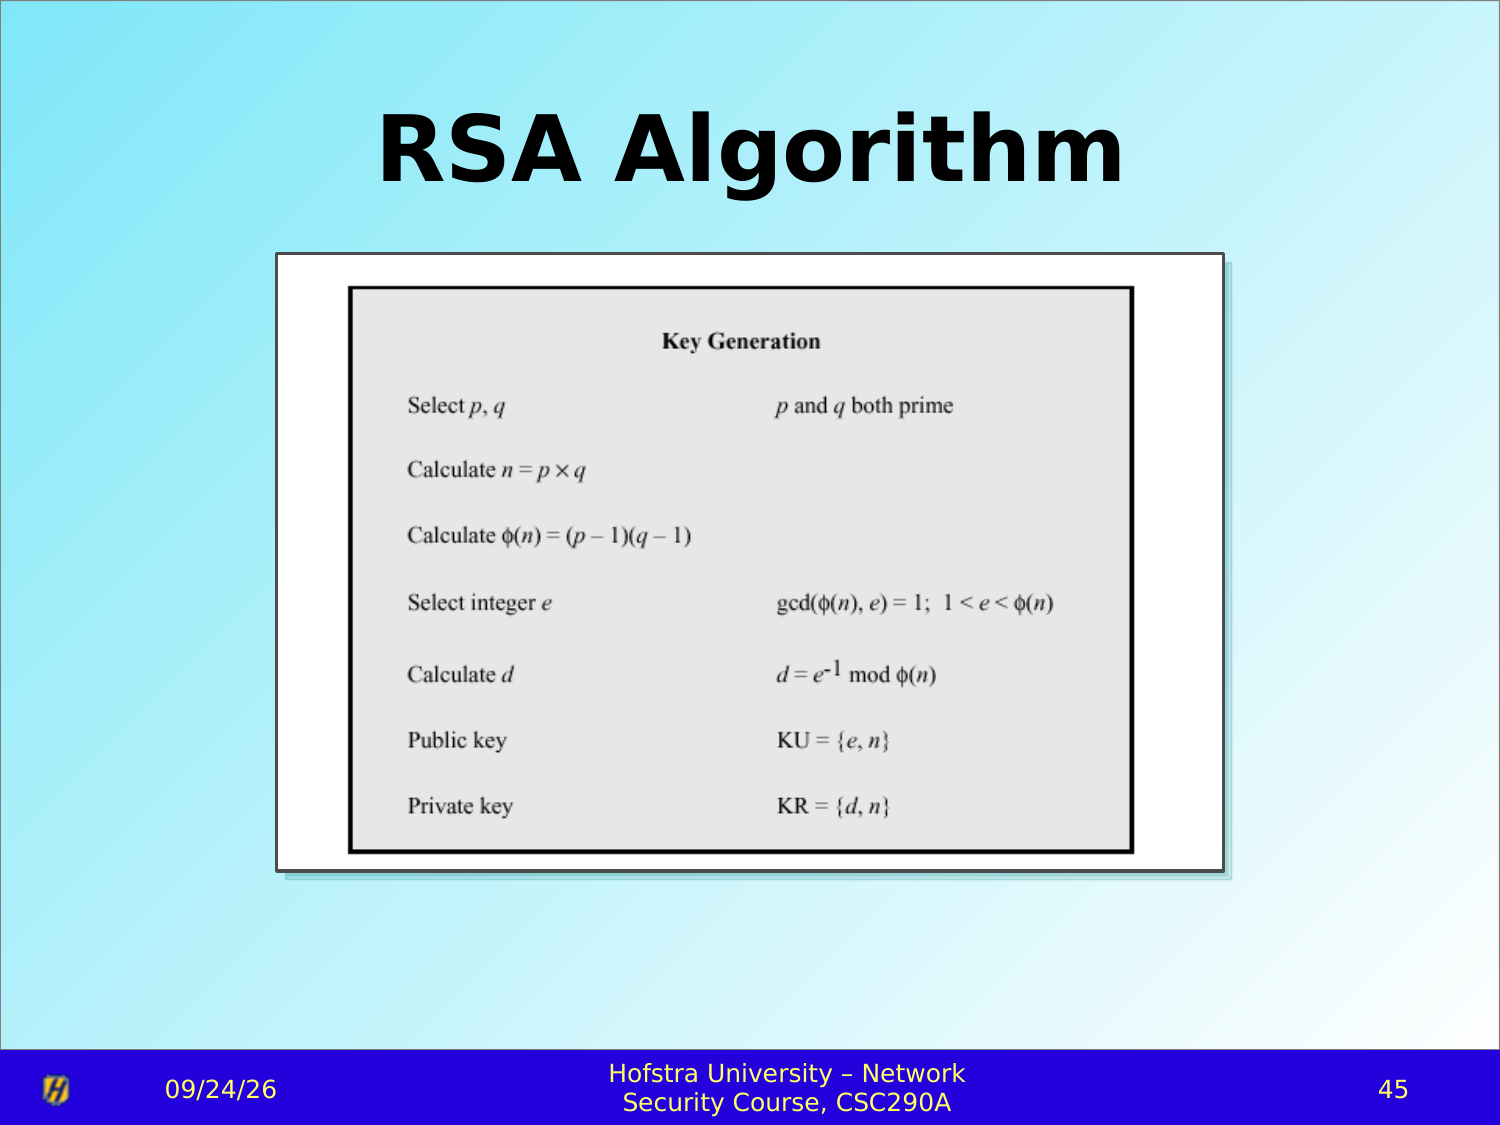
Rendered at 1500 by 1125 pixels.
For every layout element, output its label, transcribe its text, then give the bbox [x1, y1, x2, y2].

picture [37, 1072, 76, 1110]
title RSA Algorithm [112, 85, 1391, 212]
picture [278, 255, 1222, 870]
